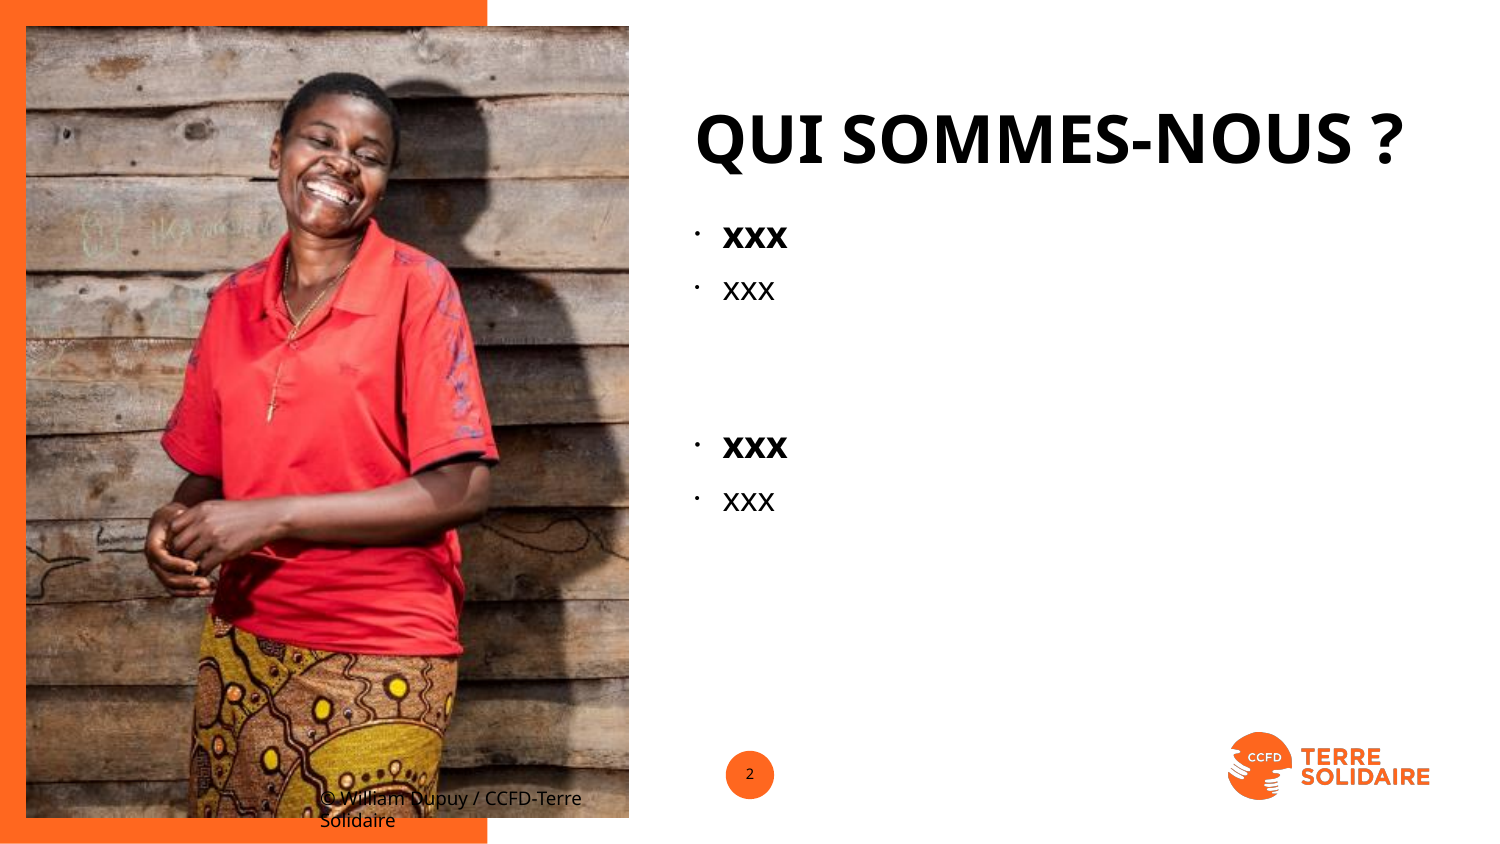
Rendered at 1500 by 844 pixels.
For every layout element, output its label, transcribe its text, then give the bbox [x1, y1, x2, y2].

picture [26, 26, 629, 818]
title QUI SOMMES-NOUS ? [679, 97, 1454, 178]
text_box © William Dupuy / CCFD-Terre Solidaire [305, 779, 629, 840]
picture [1228, 732, 1430, 800]
list xxx xxx xxx xxx [679, 208, 1454, 572]
